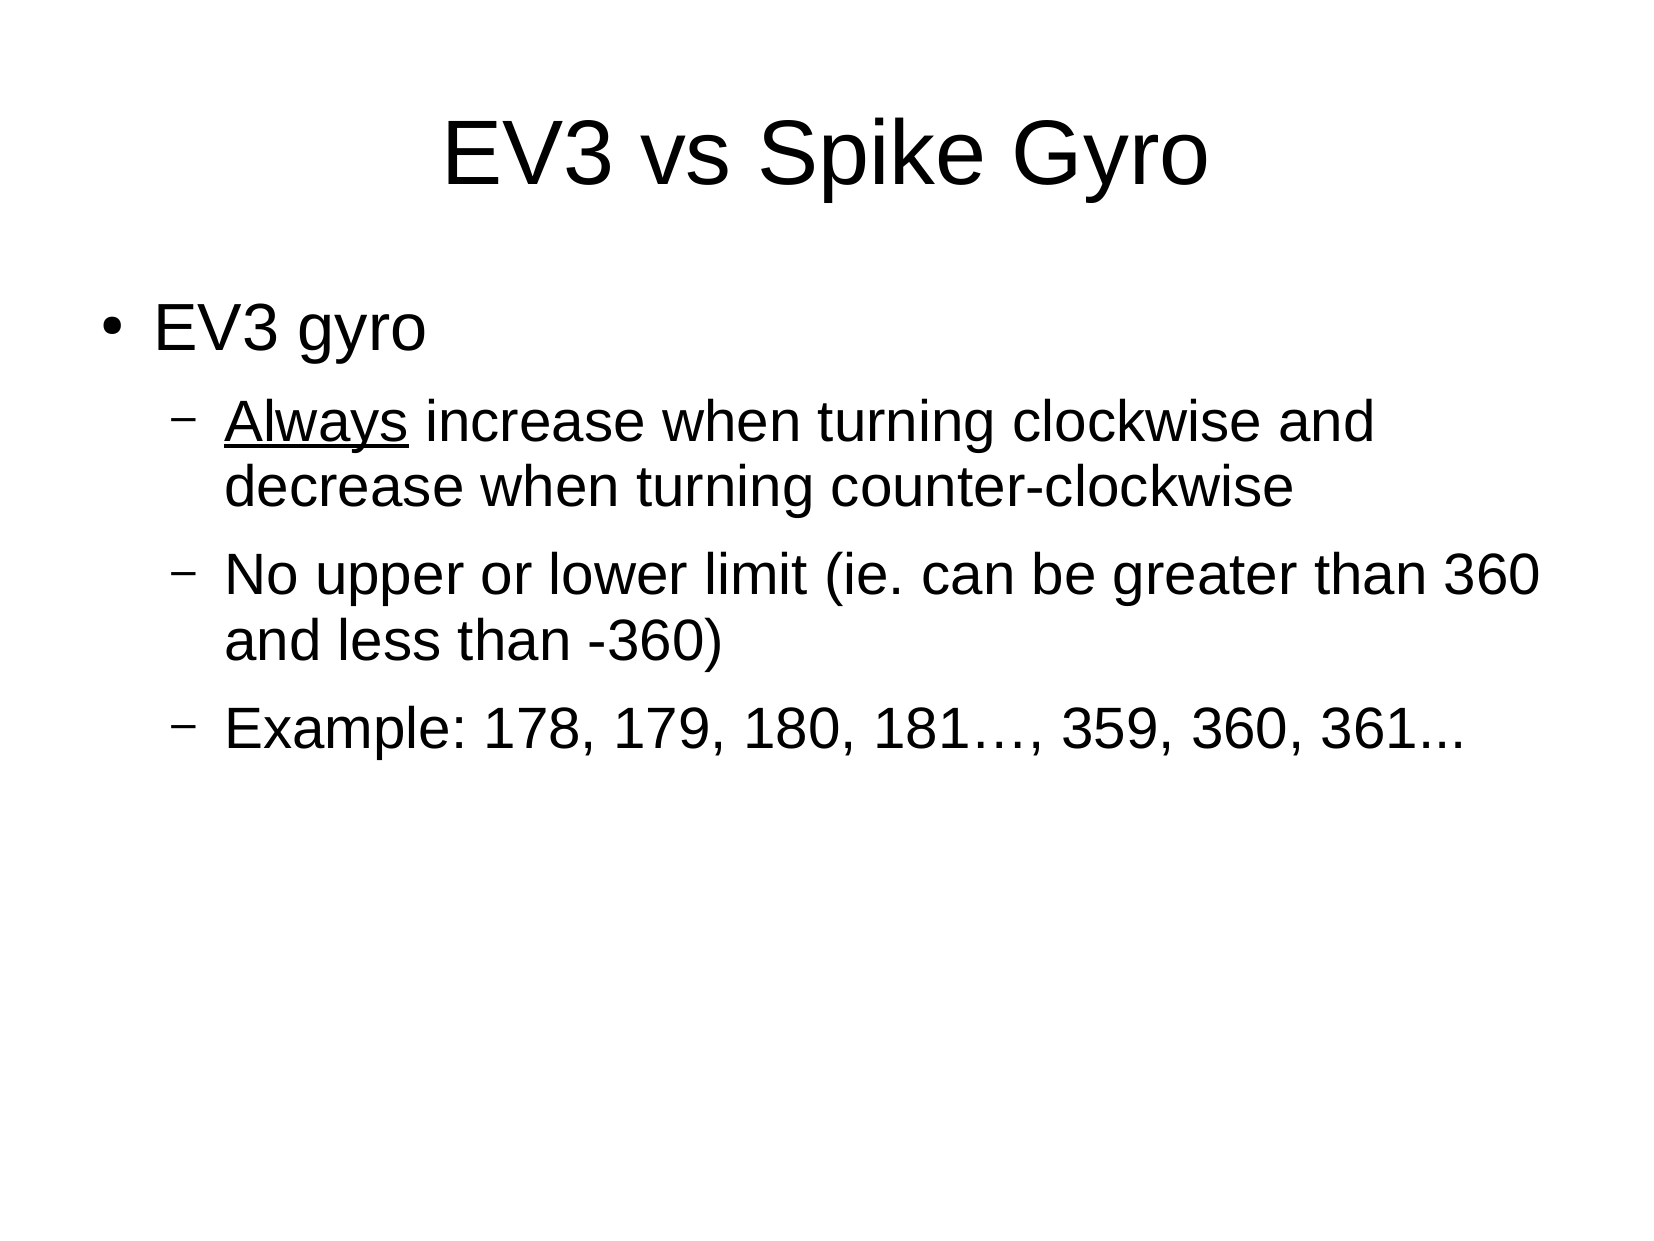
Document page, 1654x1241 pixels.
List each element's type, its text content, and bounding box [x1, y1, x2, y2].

title EV3 vs Spike Gyro [82, 49, 1571, 257]
list EV3 gyro Always increase when turning clockwise and decrease when turning counter-clockwise No upper or lower limit (ie. can be greater than 360 and less than -360) Example: 178, 179, 180, 181…, 359, 360, 361... [82, 290, 1571, 1111]
